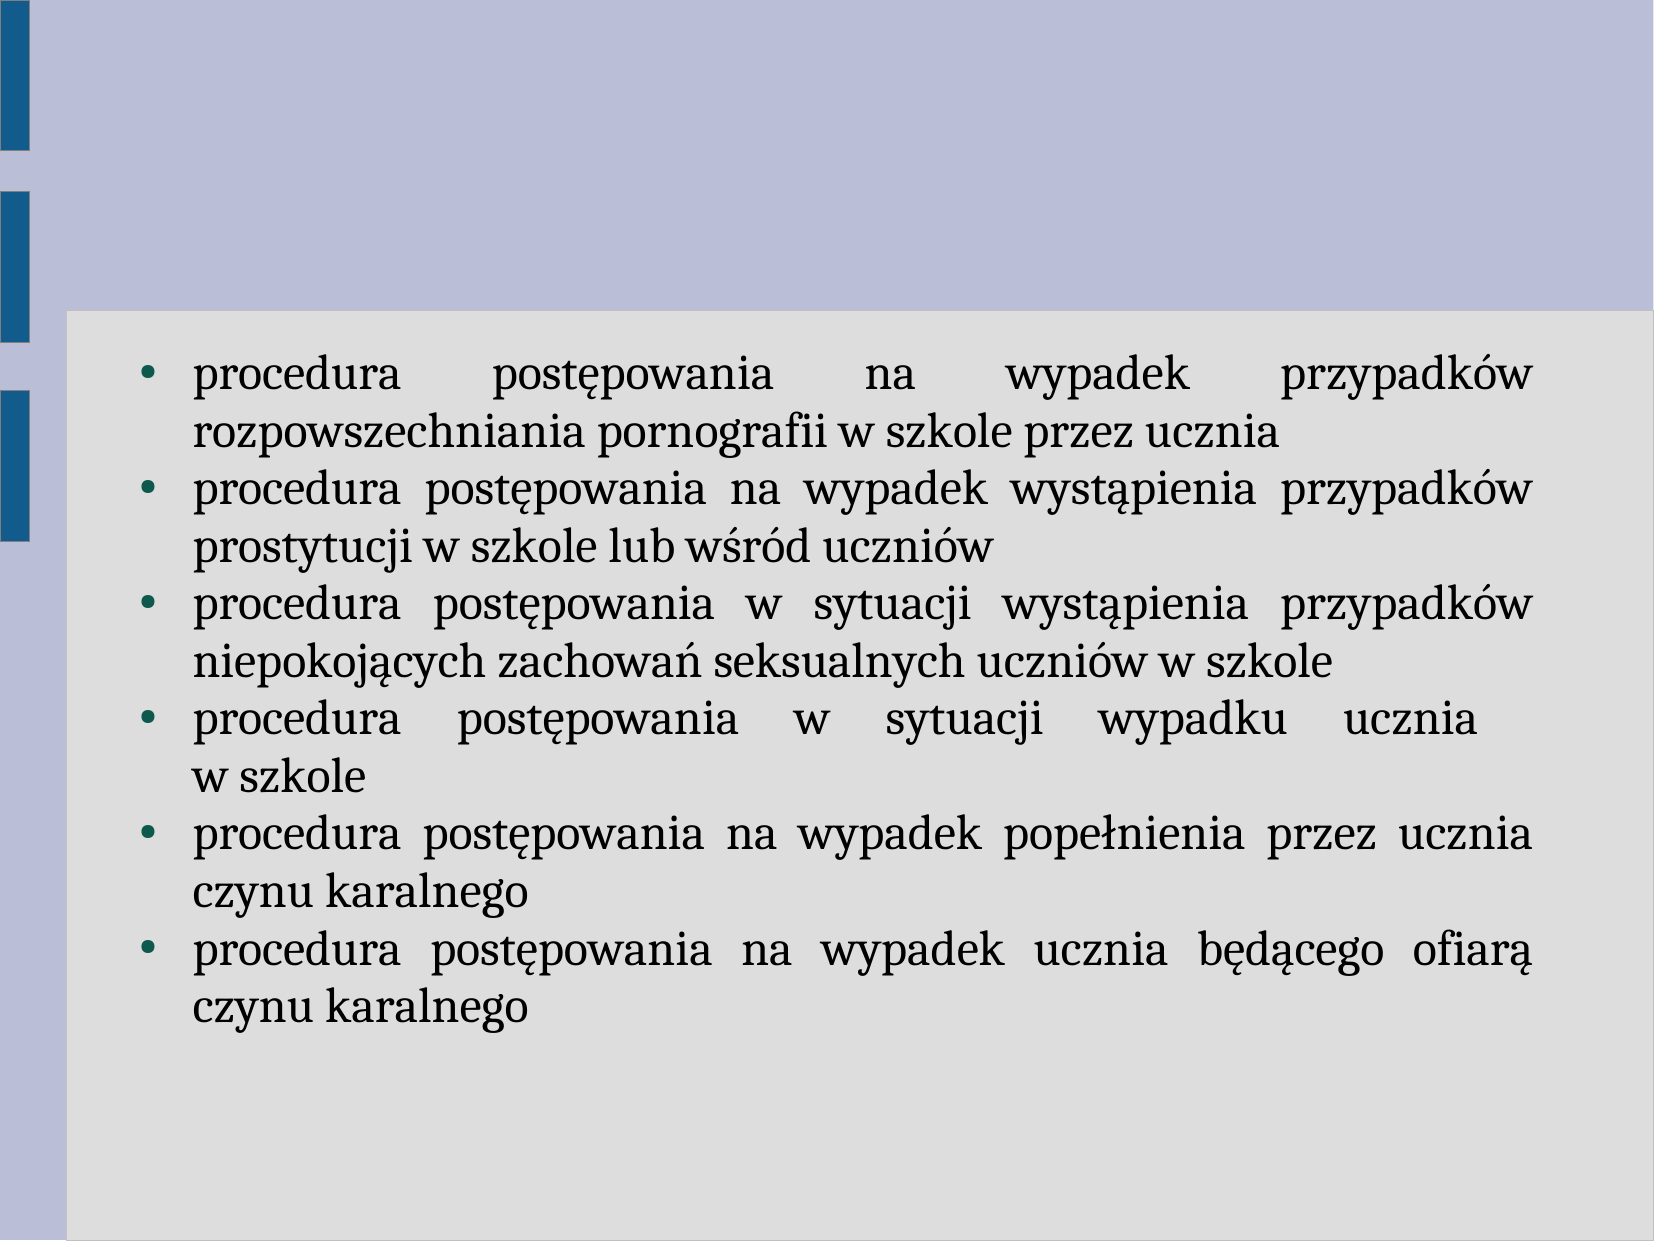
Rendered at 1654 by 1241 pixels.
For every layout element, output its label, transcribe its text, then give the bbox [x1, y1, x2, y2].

list procedura postępowania na wypadek przypadków rozpowszechniania pornografii w szkole przez ucznia procedura postępowania na wypadek wystąpienia przypadków prostytucji w szkole lub wśród uczniów procedura postępowania w sytuacji wystąpienia przypadków niepokojących zachowań seksualnych uczniów w szkole procedura postępowania w sytuacji wypadku ucznia w szkole procedura postępowania na wypadek popełnienia przez ucznia czynu karalnego procedura postępowania na wypadek ucznia będącego ofiarą czynu karalnego [121, 344, 1534, 1127]
